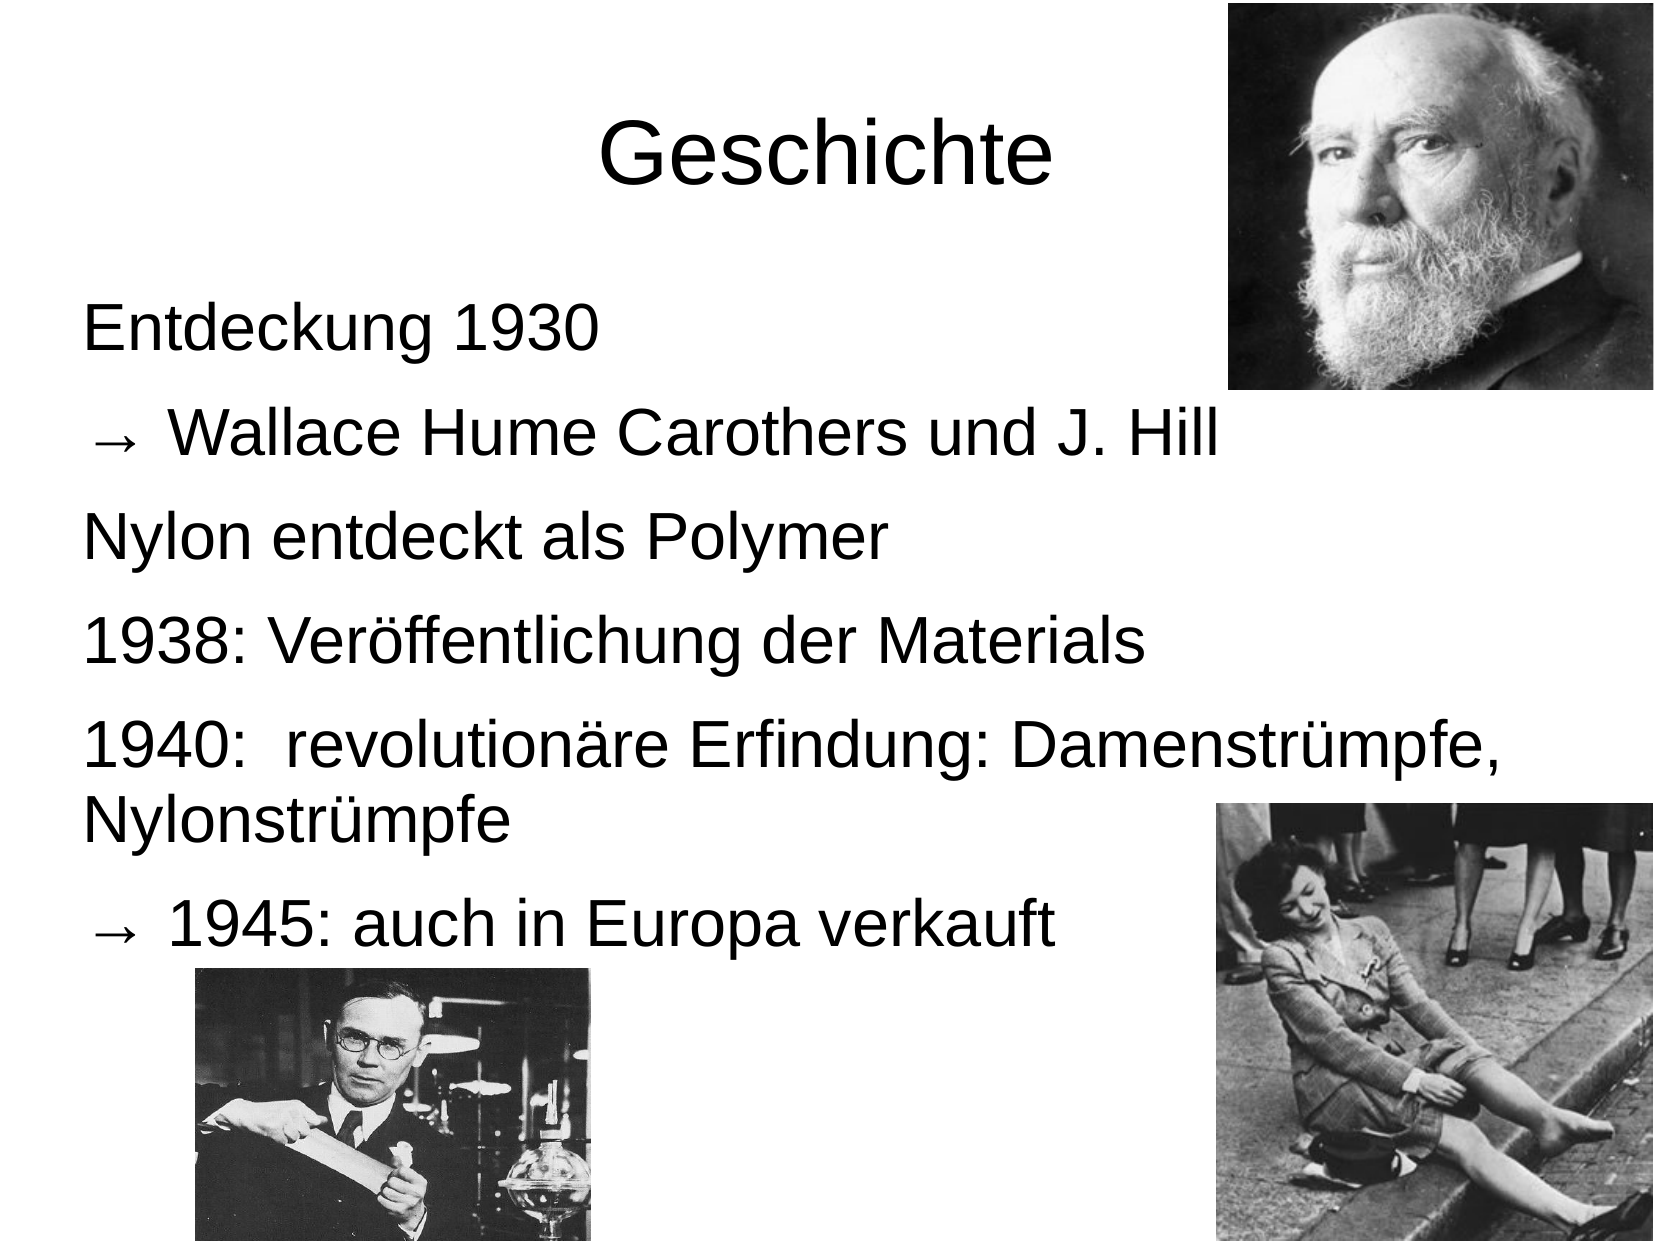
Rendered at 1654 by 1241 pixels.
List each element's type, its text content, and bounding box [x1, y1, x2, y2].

picture [1228, 3, 1654, 390]
picture [1216, 803, 1653, 1241]
picture [195, 968, 591, 1241]
list Entdeckung 1930 → Wallace Hume Carothers und J. Hill Nylon entdeckt als Polymer 1938: Veröffentlichung der Materials 1940: revolutionäre Erfindung: Damenstrümpfe, Nylonstrümpfe → 1945: auch in Europa verkauft [82, 290, 1571, 1109]
title Geschichte [82, 49, 1228, 257]
